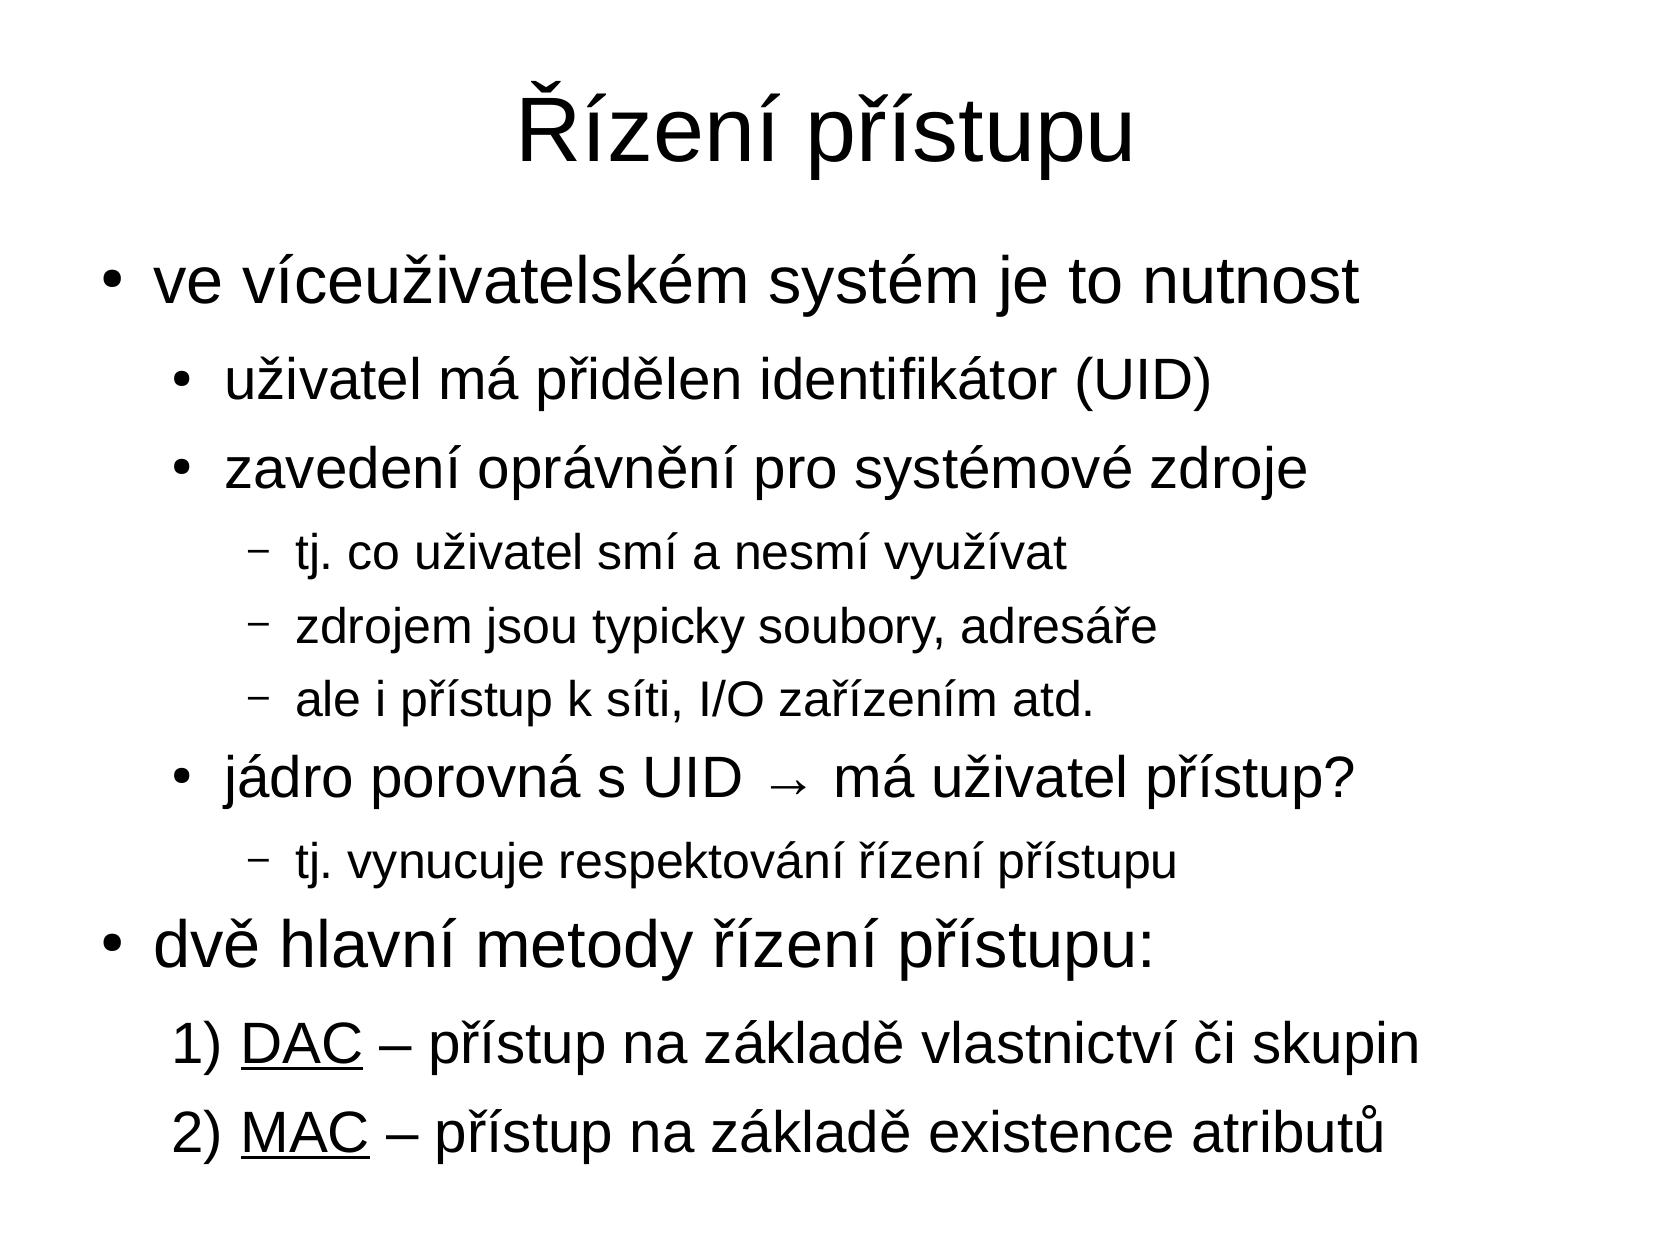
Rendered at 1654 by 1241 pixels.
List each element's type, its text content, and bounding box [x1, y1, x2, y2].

list ve víceuživatelském systém je to nutnost uživatel má přidělen identifikátor (UID) zavedení oprávnění pro systémové zdroje tj. co uživatel smí a nesmí využívat zdrojem jsou typicky soubory, adresáře ale i přístup k síti, I/O zařízením atd. jádro porovná s UID → má uživatel přístup? tj. vynucuje respektování řízení přístupu dvě hlavní metody řízení přístupu: DAC – přístup na základě vlastnictví či skupin MAC – přístup na základě existence atributů [82, 242, 1571, 1166]
title Řízení přístupu [82, 33, 1571, 226]
